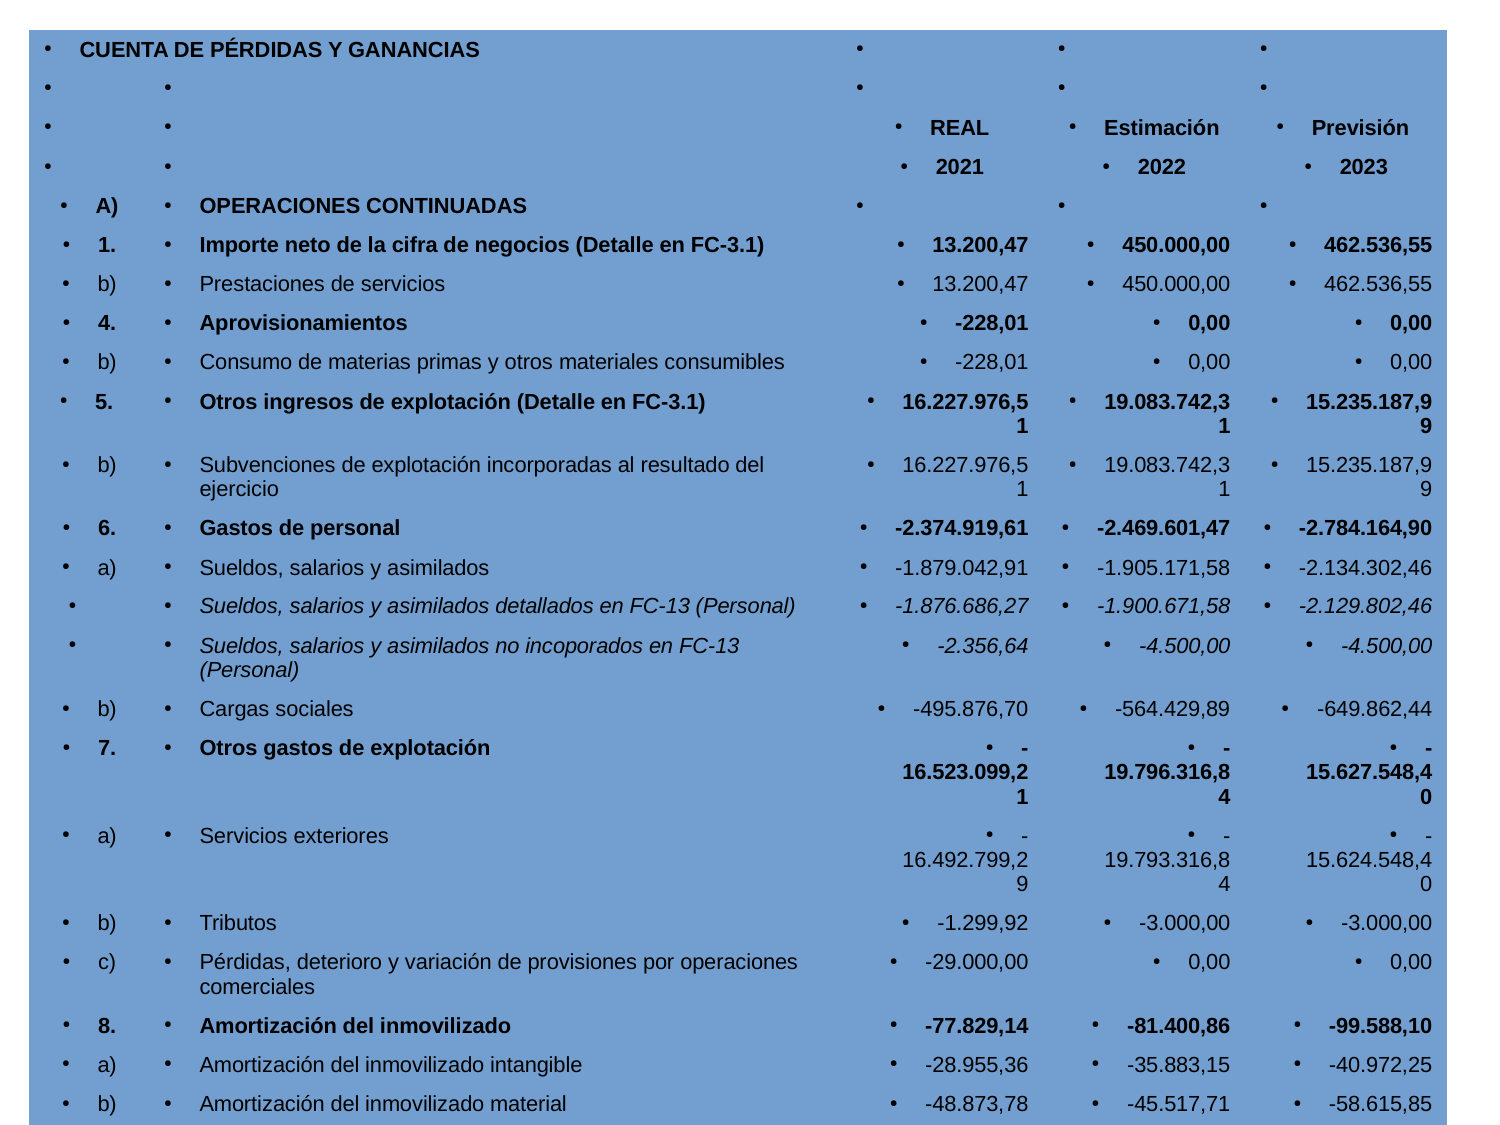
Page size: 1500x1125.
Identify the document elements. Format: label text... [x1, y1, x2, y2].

table_cell Subvenciones de explotación incorporadas al resultado del ejercicio [149, 445, 841, 509]
table_cell 15.235.187,99 [1245, 382, 1447, 445]
table_cell -2.356,64 [841, 626, 1043, 689]
table_cell [29, 108, 149, 147]
table_cell a) [29, 816, 149, 904]
table_cell [149, 108, 841, 147]
table_cell Otros gastos de explotación [149, 728, 841, 816]
table_cell REAL [841, 108, 1043, 147]
table_cell Estimación [1043, 108, 1245, 147]
table_cell -45.517,71 [1043, 1084, 1245, 1123]
table_cell Pérdidas, deterioro y variación de provisiones por operaciones comerciales [149, 943, 841, 1006]
table_cell -2.129.802,46 [1245, 587, 1447, 626]
table_cell 2022 [1043, 147, 1245, 186]
table_cell 19.083.742,31 [1043, 445, 1245, 509]
table_header CUENTA DE PÉRDIDAS Y GANANCIAS [29, 30, 841, 69]
table_cell Gastos de personal [149, 509, 841, 548]
table_cell [29, 69, 149, 108]
table_cell [1043, 186, 1245, 226]
table_cell -77.829,14 [841, 1006, 1043, 1045]
table_cell 19.083.742,31 [1043, 382, 1245, 445]
table_cell -649.862,44 [1245, 689, 1447, 728]
table_cell 16.227.976,51 [841, 445, 1043, 509]
table_cell -40.972,25 [1245, 1045, 1447, 1084]
table_cell [29, 587, 149, 626]
table_cell Consumo de materias primas y otros materiales consumibles [149, 343, 841, 382]
table_cell [149, 147, 841, 186]
table_cell -4.500,00 [1245, 626, 1447, 689]
table_cell 4. [29, 304, 149, 343]
table_cell [149, 69, 841, 108]
table_cell b) [29, 1084, 149, 1123]
table_cell -35.883,15 [1043, 1045, 1245, 1084]
table_cell 13.200,47 [841, 265, 1043, 304]
table_cell 15.235.187,99 [1245, 445, 1447, 509]
table_cell [841, 186, 1043, 226]
table_cell 450.000,00 [1043, 265, 1245, 304]
table_cell A) [29, 186, 149, 226]
table_cell -48.873,78 [841, 1084, 1043, 1123]
table_cell 7. [29, 728, 149, 816]
table_cell -1.876.686,27 [841, 587, 1043, 626]
table_cell OPERACIONES CONTINUADAS [149, 186, 841, 226]
table_cell [841, 69, 1043, 108]
table_cell -3.000,00 [1245, 904, 1447, 943]
table_header [1245, 30, 1447, 69]
table_cell a) [29, 548, 149, 587]
table_cell -564.429,89 [1043, 689, 1245, 728]
table_cell Prestaciones de servicios [149, 265, 841, 304]
table_cell -15.624.548,40 [1245, 816, 1447, 904]
table_cell 6. [29, 509, 149, 548]
table_cell Amortización del inmovilizado intangible [149, 1045, 841, 1084]
table_cell -29.000,00 [841, 943, 1043, 1006]
table_cell -1.299,92 [841, 904, 1043, 943]
table_cell -1.905.171,58 [1043, 548, 1245, 587]
table_cell -4.500,00 [1043, 626, 1245, 689]
table_cell -81.400,86 [1043, 1006, 1245, 1045]
table_cell [29, 147, 149, 186]
table_cell -1.879.042,91 [841, 548, 1043, 587]
table_cell -16.492.799,29 [841, 816, 1043, 904]
table_cell Sueldos, salarios y asimilados detallados en FC-13 (Personal) [149, 587, 841, 626]
table_cell -19.796.316,84 [1043, 728, 1245, 816]
table_cell 0,00 [1043, 943, 1245, 1006]
table_cell -58.615,85 [1245, 1084, 1447, 1123]
table_cell 2023 [1245, 147, 1447, 186]
table_header [841, 30, 1043, 69]
table_cell 5. [29, 382, 149, 445]
table_cell Cargas sociales [149, 689, 841, 728]
table_cell Otros ingresos de explotación (Detalle en FC-3.1) [149, 382, 841, 445]
table_cell [29, 626, 149, 689]
table_cell -15.627.548,40 [1245, 728, 1447, 816]
table_cell 0,00 [1245, 304, 1447, 343]
table_cell 13.200,47 [841, 226, 1043, 265]
table_cell [1245, 186, 1447, 226]
table_cell 8. [29, 1006, 149, 1045]
table_cell Amortización del inmovilizado material [149, 1084, 841, 1123]
table_cell [1043, 69, 1245, 108]
table_cell b) [29, 265, 149, 304]
table_cell -228,01 [841, 343, 1043, 382]
table_cell a) [29, 1045, 149, 1084]
table_cell 2021 [841, 147, 1043, 186]
table_cell -2.374.919,61 [841, 509, 1043, 548]
table_cell -3.000,00 [1043, 904, 1245, 943]
table_cell [1245, 69, 1447, 108]
table_cell 0,00 [1245, 343, 1447, 382]
table_cell b) [29, 445, 149, 509]
table_cell -2.784.164,90 [1245, 509, 1447, 548]
table_cell Aprovisionamientos [149, 304, 841, 343]
table_cell b) [29, 343, 149, 382]
table_cell b) [29, 904, 149, 943]
table_cell b) [29, 689, 149, 728]
table_cell c) [29, 943, 149, 1006]
table_cell -19.793.316,84 [1043, 816, 1245, 904]
table_cell Tributos [149, 904, 841, 943]
table_cell -2.469.601,47 [1043, 509, 1245, 548]
table_cell Servicios exteriores [149, 816, 841, 904]
table_cell Amortización del inmovilizado [149, 1006, 841, 1045]
table_cell Previsión [1245, 108, 1447, 147]
table_cell -1.900.671,58 [1043, 587, 1245, 626]
table_cell -99.588,10 [1245, 1006, 1447, 1045]
table_cell 450.000,00 [1043, 226, 1245, 265]
table_cell 462.536,55 [1245, 265, 1447, 304]
table_header [1043, 30, 1245, 69]
table_cell 0,00 [1043, 304, 1245, 343]
table_cell 0,00 [1245, 943, 1447, 1006]
table_cell Importe neto de la cifra de negocios (Detalle en FC-3.1) [149, 226, 841, 265]
table_cell -2.134.302,46 [1245, 548, 1447, 587]
table_cell -16.523.099,21 [841, 728, 1043, 816]
table_cell 462.536,55 [1245, 226, 1447, 265]
table_cell -28.955,36 [841, 1045, 1043, 1084]
table_cell Sueldos, salarios y asimilados no incoporados en FC-13 (Personal) [149, 626, 841, 689]
table_cell Sueldos, salarios y asimilados [149, 548, 841, 587]
table_cell 0,00 [1043, 343, 1245, 382]
table_cell -228,01 [841, 304, 1043, 343]
table_cell 16.227.976,51 [841, 382, 1043, 445]
table_cell 1. [29, 226, 149, 265]
table_cell -495.876,70 [841, 689, 1043, 728]
